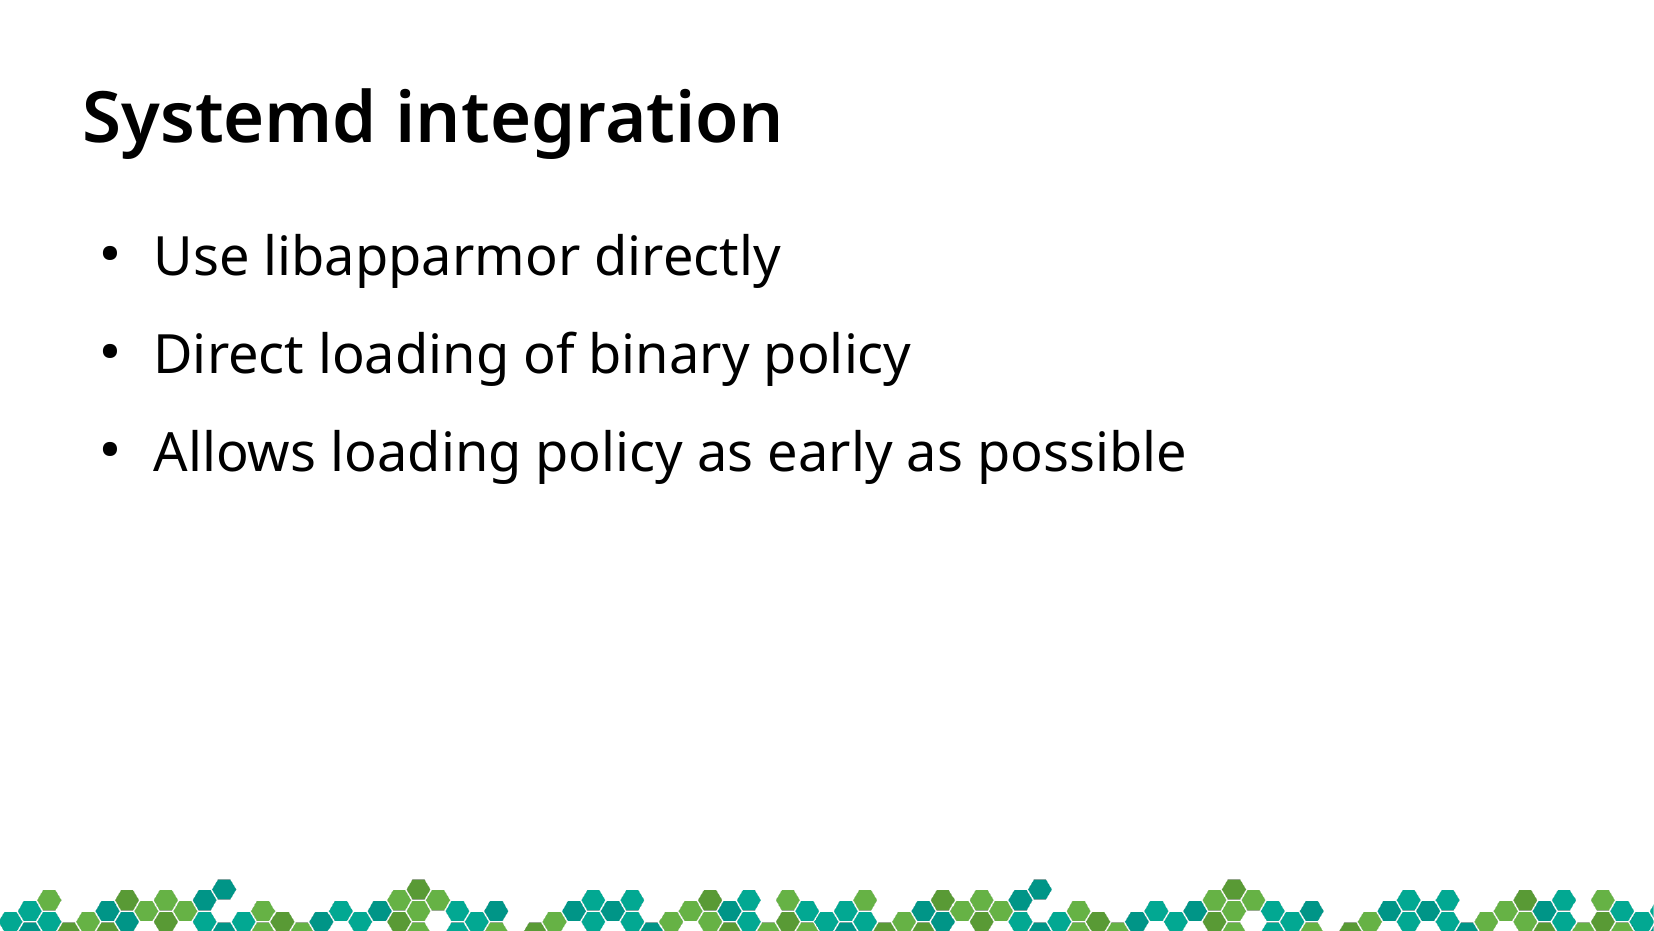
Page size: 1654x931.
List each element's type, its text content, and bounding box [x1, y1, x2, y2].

picture [0, 871, 1654, 931]
title Systemd integration [82, 37, 1571, 193]
list Use libapparmor directly Direct loading of binary policy Allows loading policy as early as possible [82, 217, 1571, 758]
